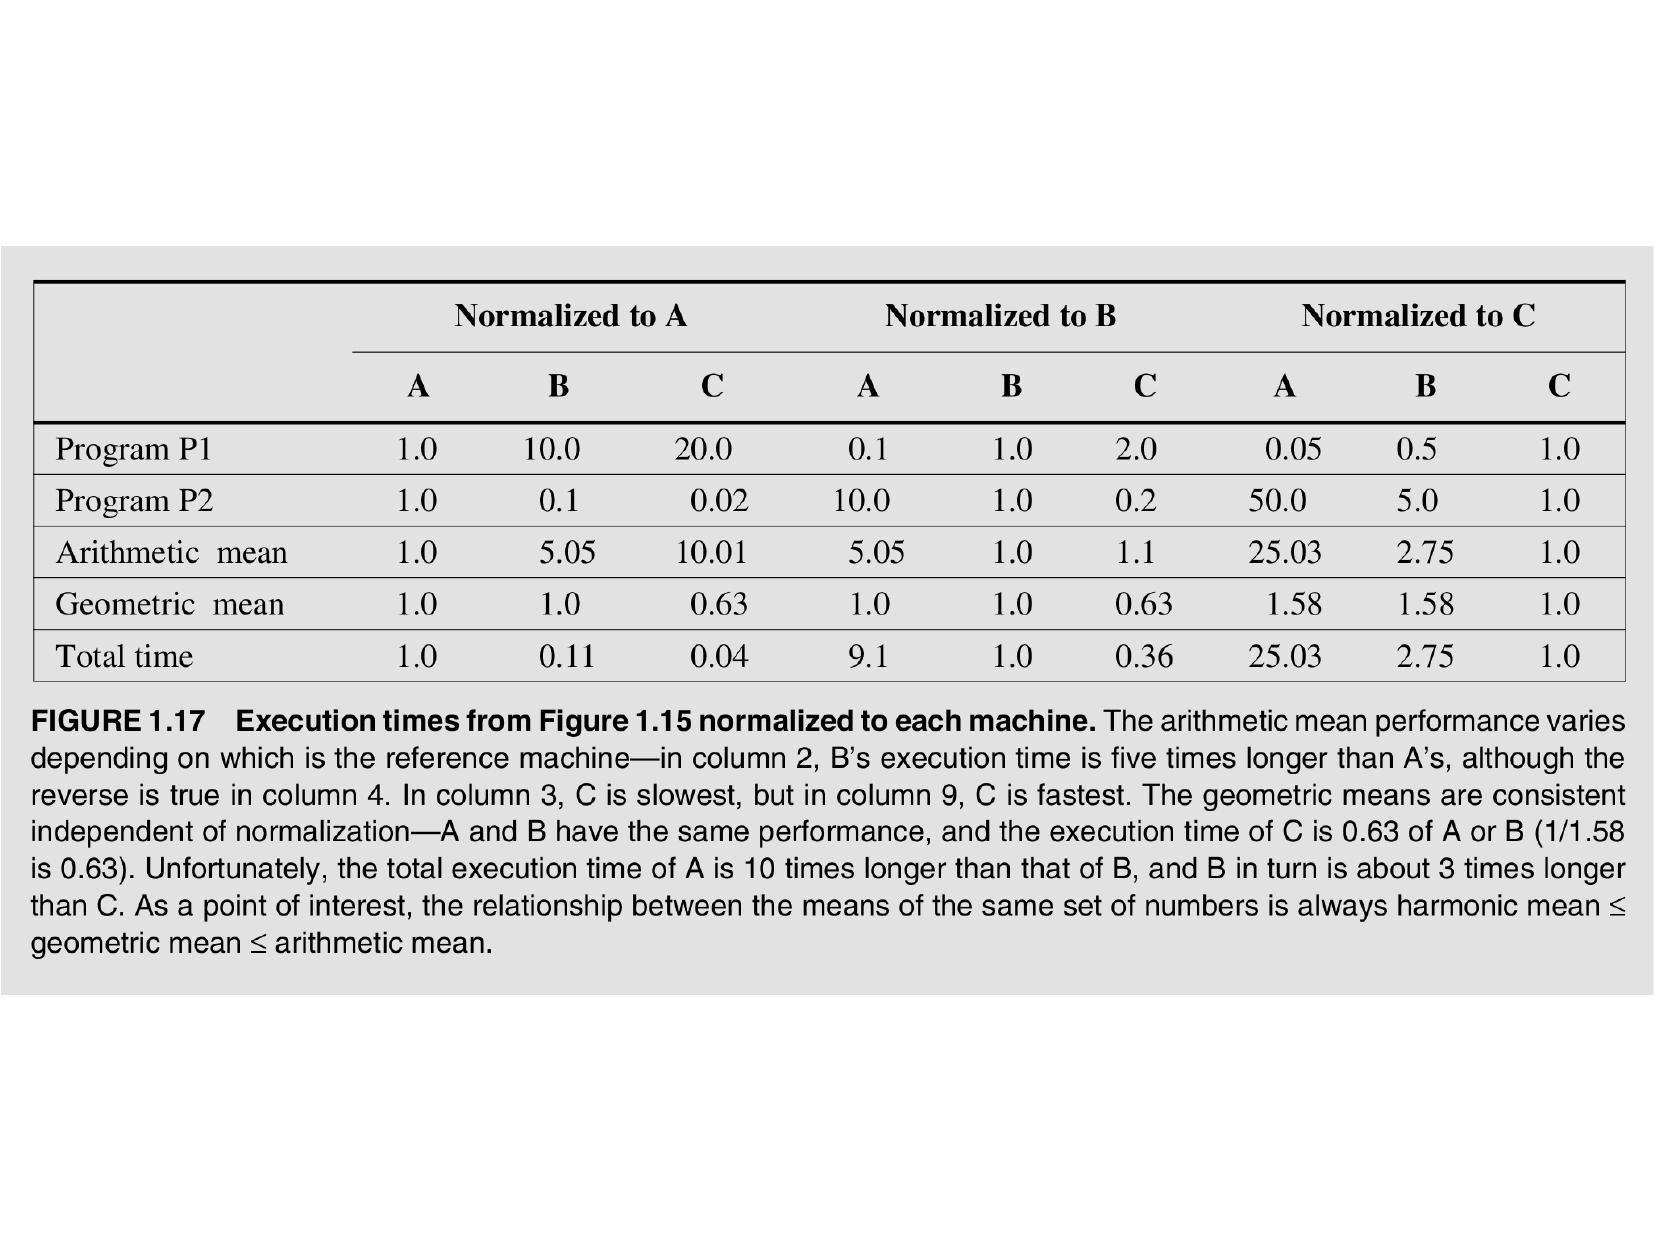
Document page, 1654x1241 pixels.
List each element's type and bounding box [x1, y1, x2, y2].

picture [1, 246, 1654, 995]
